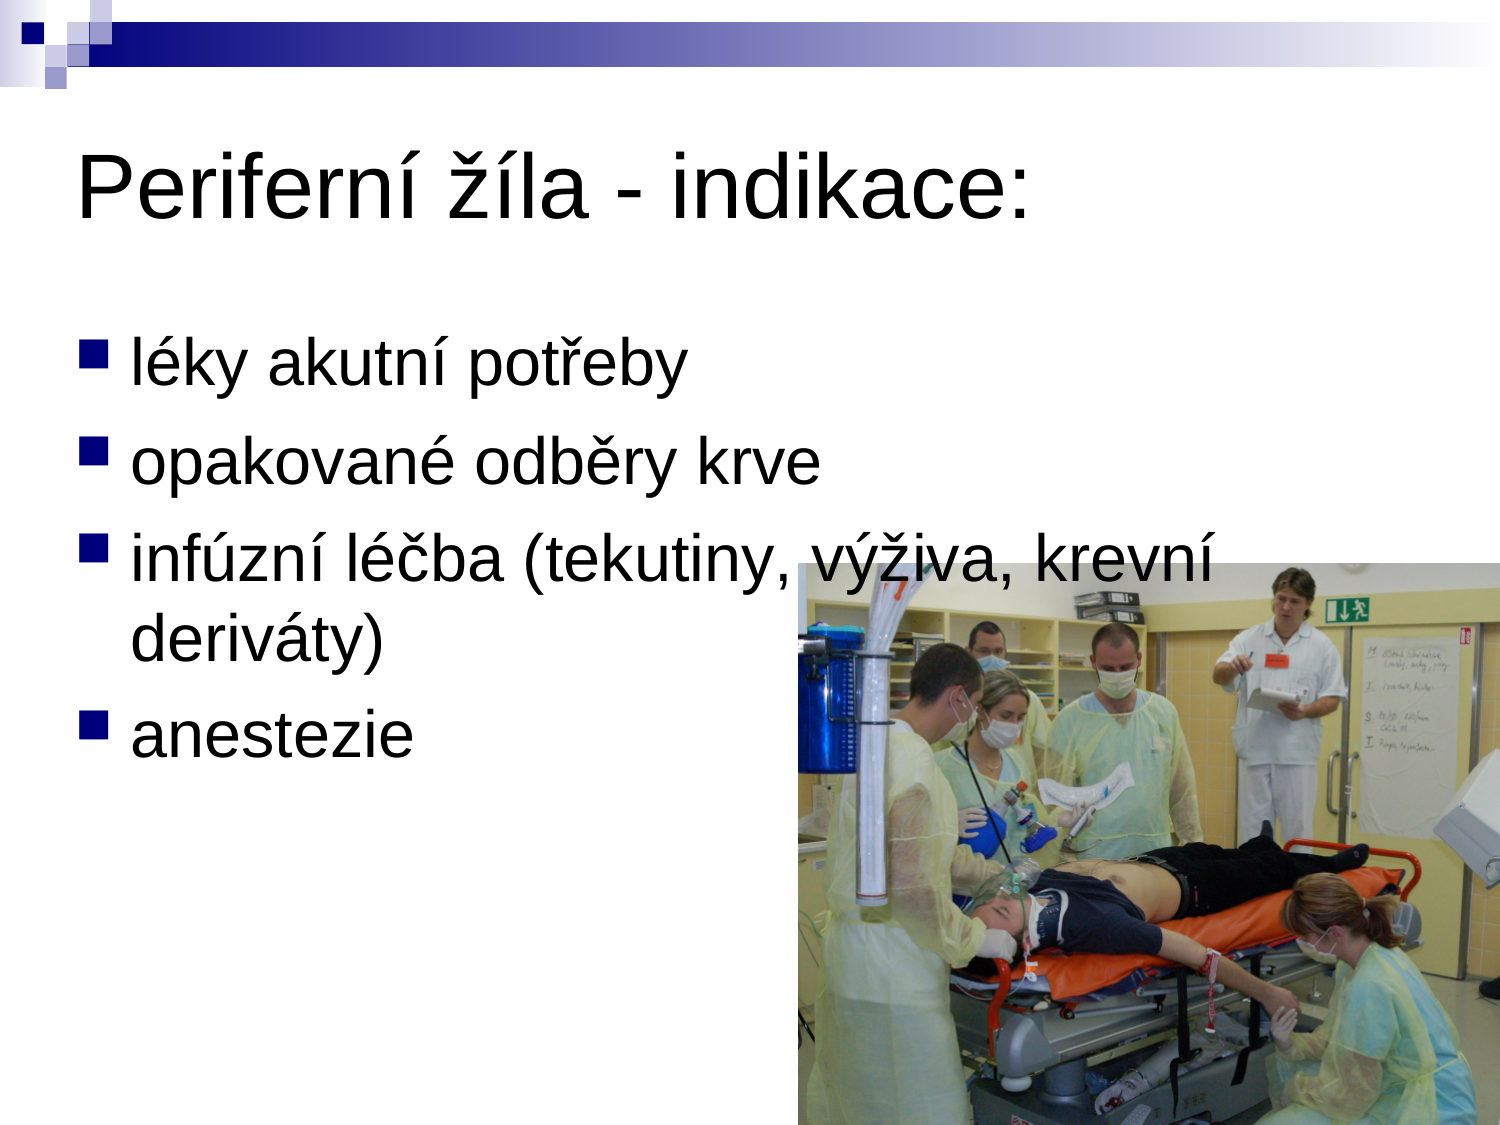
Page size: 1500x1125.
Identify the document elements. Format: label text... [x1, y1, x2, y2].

picture [798, 563, 1500, 1125]
title Periferní žíla - indikace: [75, 75, 1426, 301]
list léky akutní potřeby opakované odběry krve infúzní léčba (tekutiny, výživa, krevní deriváty) anestezie [75, 324, 1426, 963]
